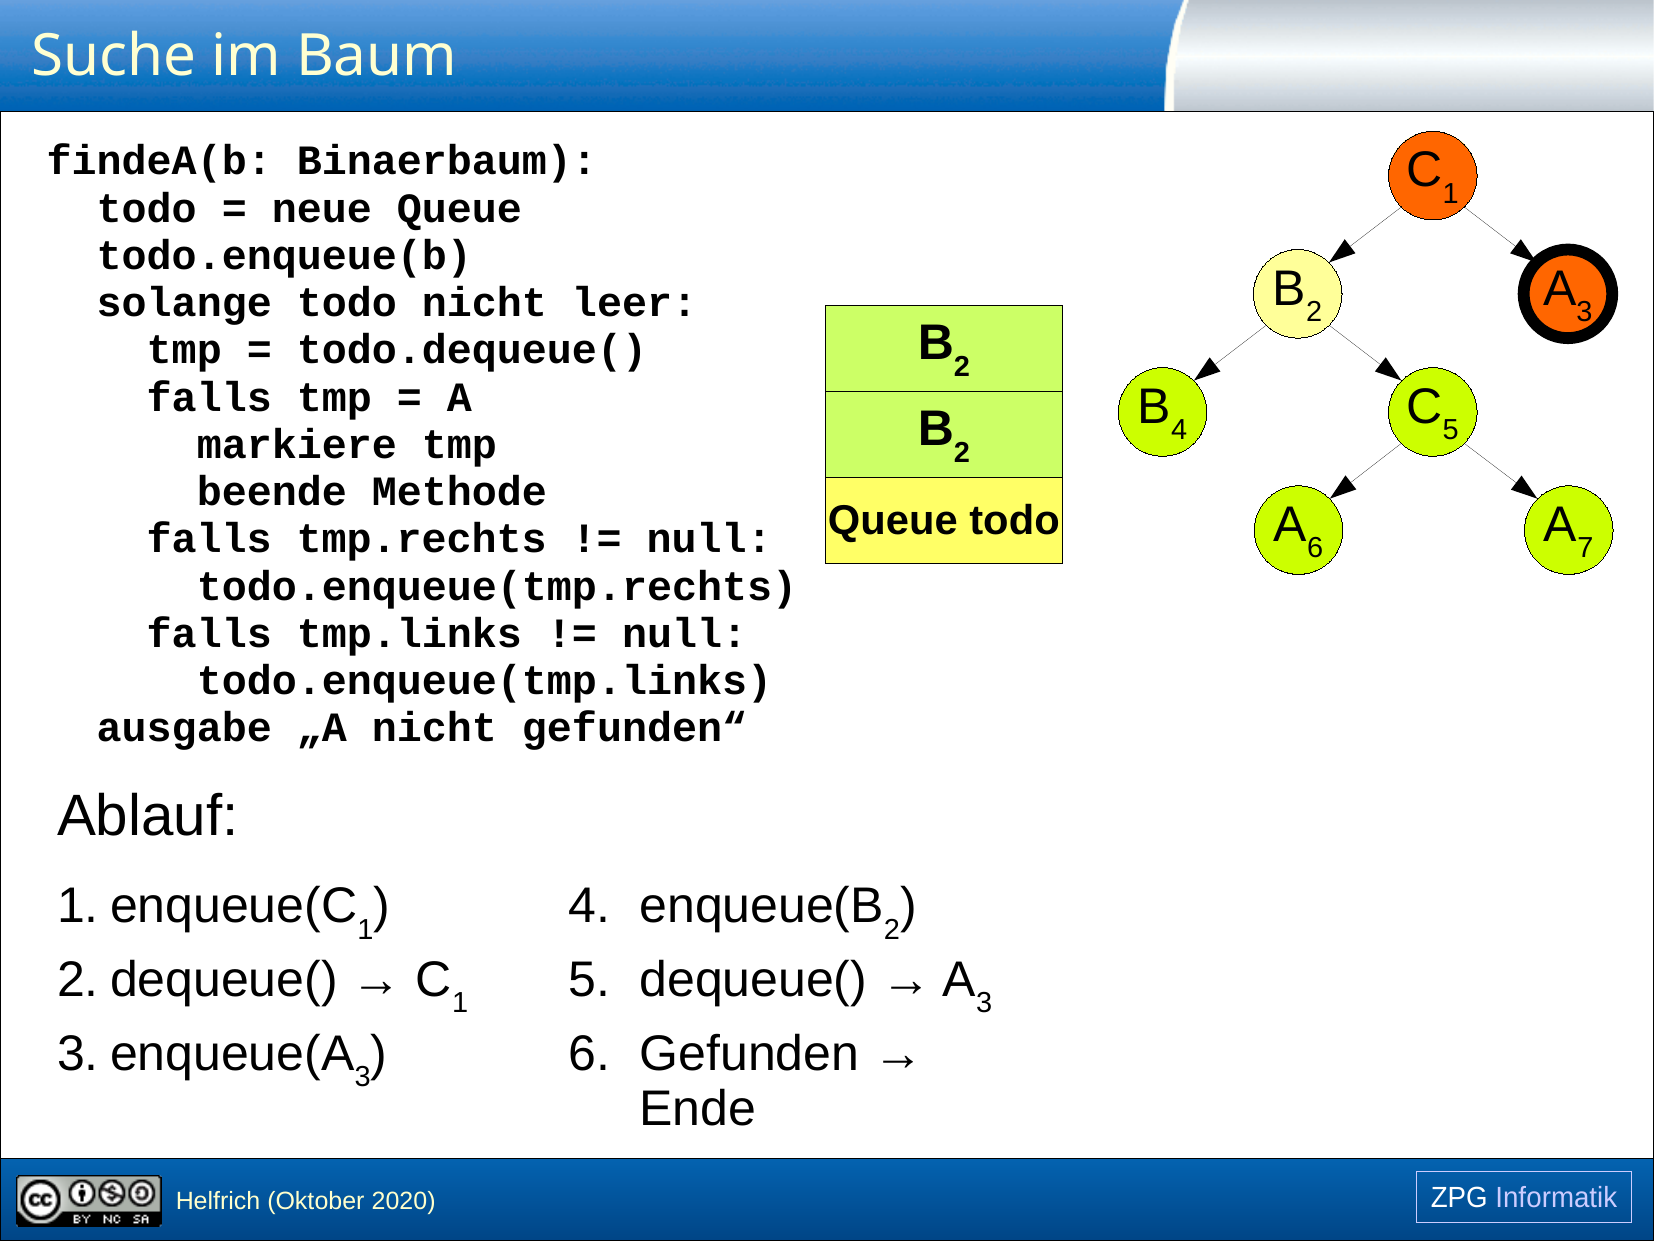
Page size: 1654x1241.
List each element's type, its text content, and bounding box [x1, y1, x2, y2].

text_box A3 [1523, 249, 1613, 339]
text_box C5 [1388, 367, 1478, 457]
text_box B2 [1253, 249, 1343, 339]
text_box B2 [825, 305, 1063, 391]
picture [0, 0, 1654, 111]
picture [16, 1175, 162, 1227]
list findeA(b: Binaerbaum): todo = neue Queue todo.enqueue(b) solange todo nicht leer: tmp = todo.dequeue() falls tmp = A markiere tmp beende Methode falls tmp.rechts != null: todo.enqueue(tmp.rechts) falls tmp.links != null: todo.enqueue(tmp.links) ausgabe „A nicht gefunden“ [46, 140, 861, 769]
text_box B2 [825, 391, 1063, 478]
text_box C1 [1388, 131, 1478, 220]
text_box A6 [1254, 485, 1343, 575]
text_box Queue todo [825, 478, 1063, 564]
title Suche im Baum [31, 14, 1151, 92]
list Ablauf: enqueue(C1) dequeue() → C1 enqueue(A3) [57, 782, 475, 1223]
text_box B4 [1118, 367, 1207, 457]
text_box A7 [1524, 485, 1614, 575]
list enqueue(B2) dequeue() → A3 Gefunden → Ende [568, 782, 1002, 1187]
